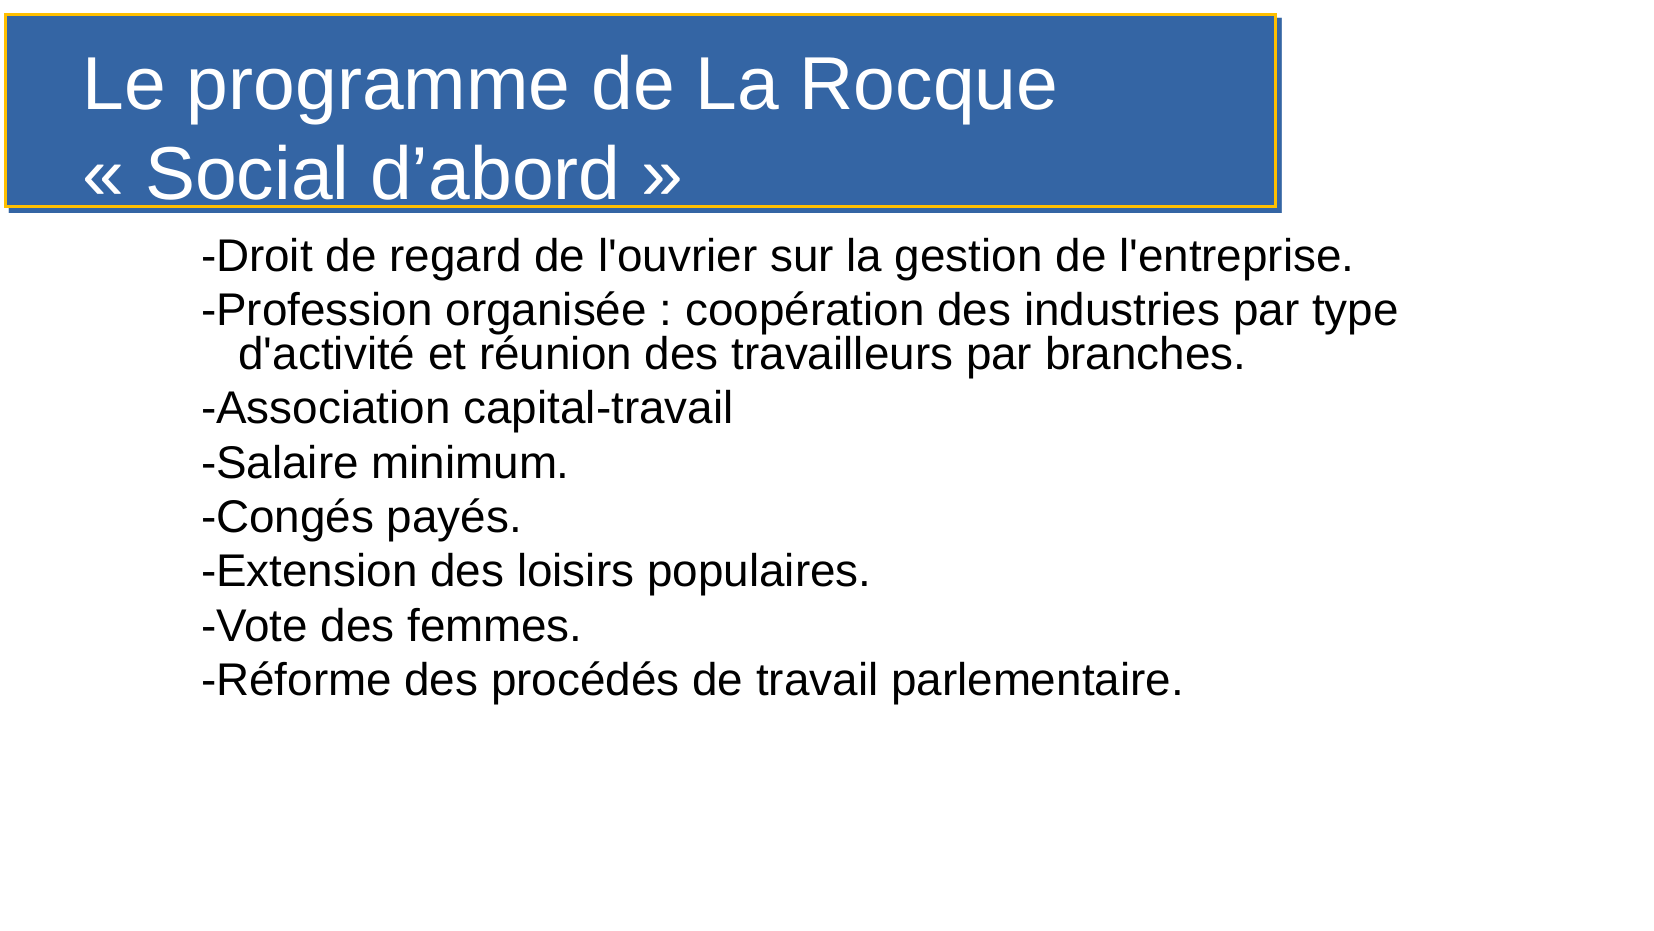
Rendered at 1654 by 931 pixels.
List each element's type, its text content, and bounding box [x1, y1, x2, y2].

list -Droit de regard de l'ouvrier sur la gestion de l'entreprise. -Profession organisée : coopération des industries par type d'activité et réunion des travailleurs par branches. -Association capital-travail -Salaire minimum. -Congés payés. -Extension des loisirs populaires. -Vote des femmes. -Réforme des procédés de travail parlementaire. [88, 236, 1565, 798]
title Le programme de La Rocque « Social d’abord » [82, 34, 1235, 203]
